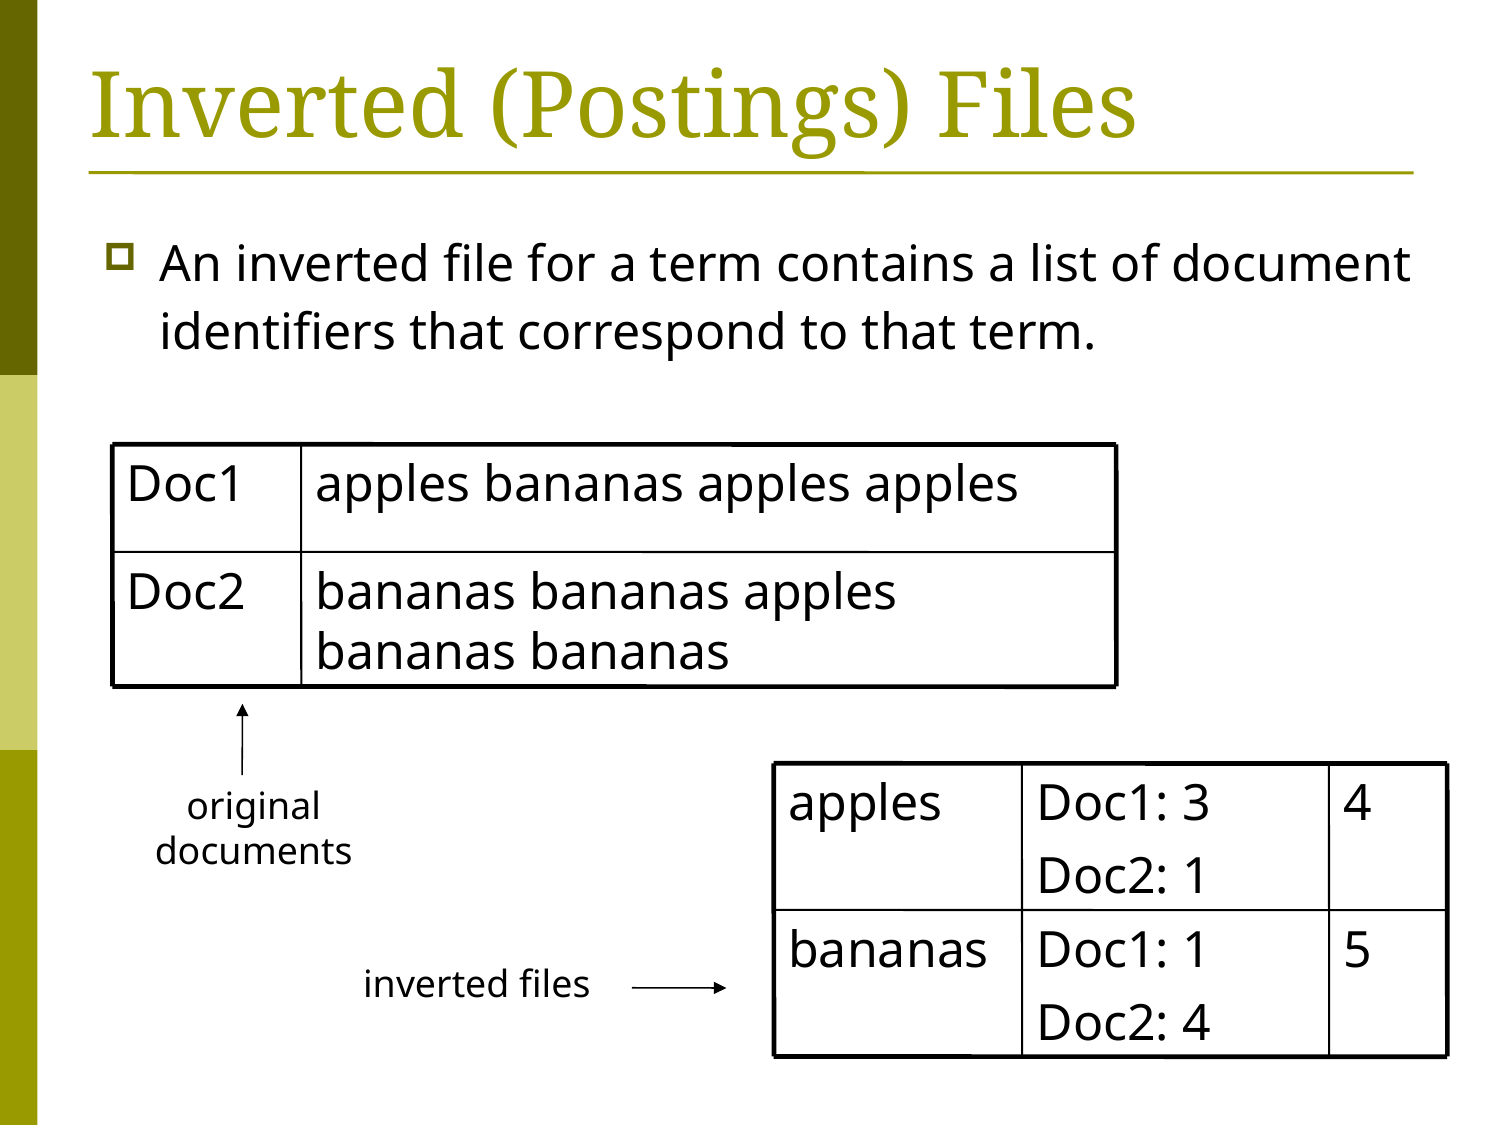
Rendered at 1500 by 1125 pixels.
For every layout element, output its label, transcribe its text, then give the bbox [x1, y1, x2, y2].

list An inverted file for a term contains a list of document identifiers that correspond to that term. [88, 219, 1439, 433]
text_box 5 [1331, 912, 1445, 1054]
text_box Doc1 [115, 447, 300, 550]
title Inverted (Postings) Files [75, 45, 1426, 173]
text_box original documents [123, 774, 384, 881]
text_box bananas [777, 911, 1021, 1054]
text_box apples [777, 766, 1020, 908]
text_box apples bananas apples apples [303, 447, 1113, 551]
text_box inverted files [348, 952, 632, 1013]
text_box bananas bananas apples bananas bananas [303, 553, 1114, 684]
text_box Doc1: 1 Doc2: 4 [1024, 912, 1328, 1054]
text_box Doc1: 3 Doc2: 1 [1023, 766, 1328, 909]
text_box Doc2 [115, 553, 300, 684]
text_box 4 [1330, 766, 1444, 909]
